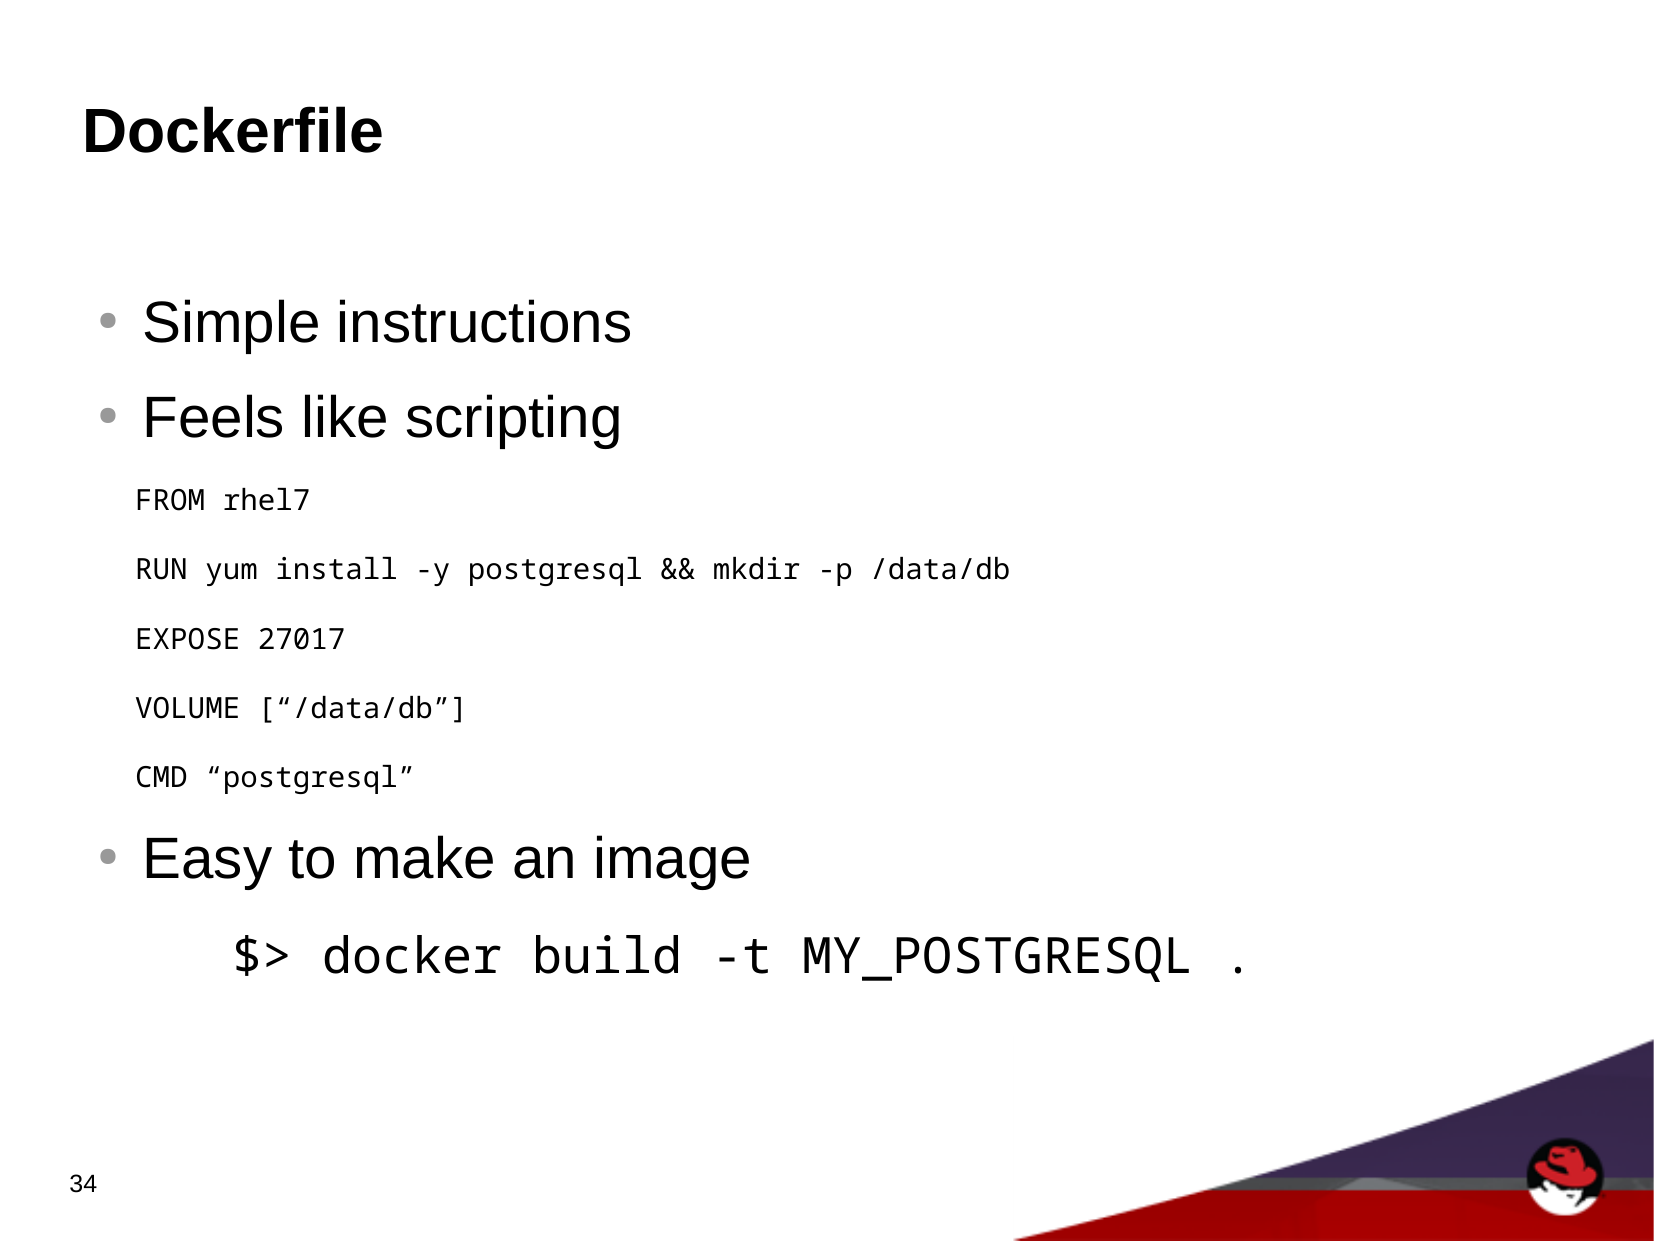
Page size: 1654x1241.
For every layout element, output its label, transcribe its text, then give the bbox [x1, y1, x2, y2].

picture [1012, 1036, 1654, 1241]
list Simple instructions Feels like scripting FROM rhel7 RUN yum install -y postgresql && mkdir -p /data/db EXPOSE 27017 VOLUME [“/data/db”] CMD “postgresql” Easy to make an image $> docker build -t MY_POSTGRESQL . [82, 290, 1571, 995]
title Dockerfile [82, 37, 1571, 226]
